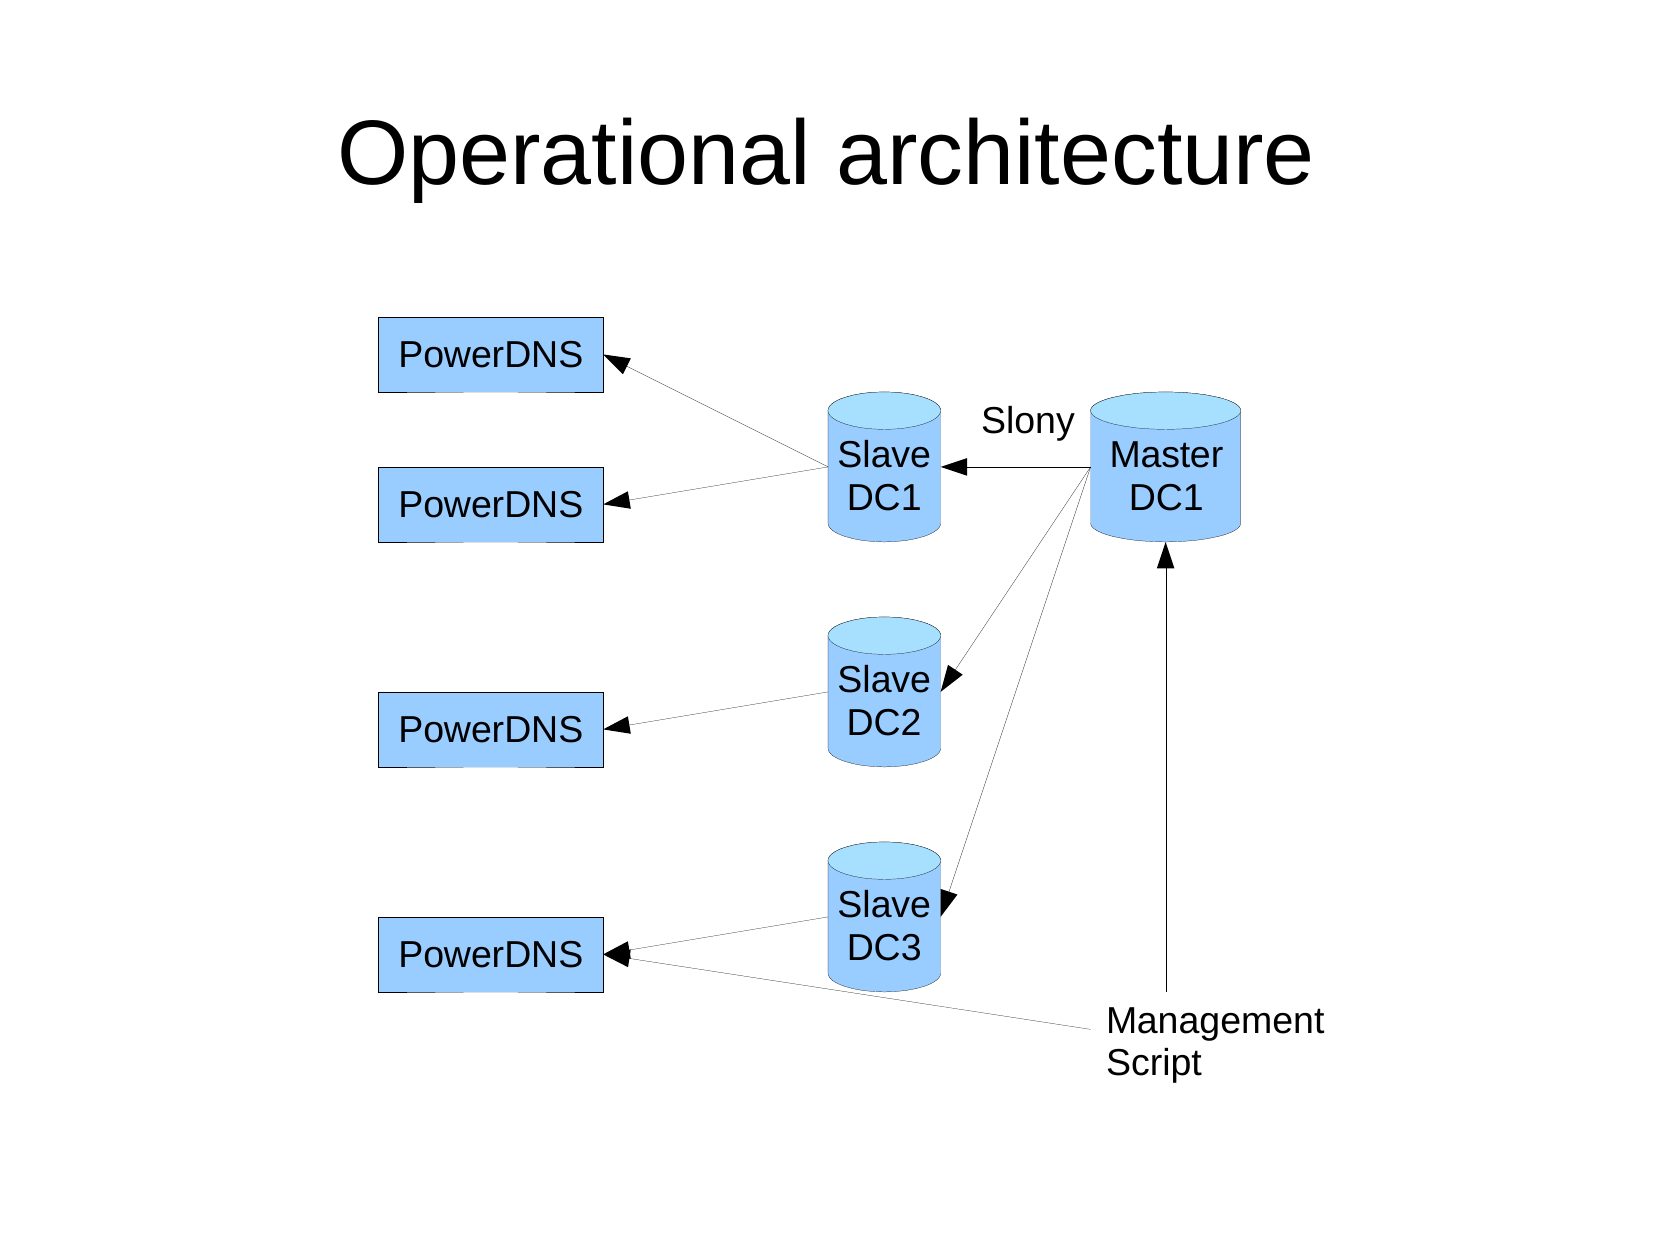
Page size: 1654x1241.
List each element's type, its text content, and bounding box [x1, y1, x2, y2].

title Operational architecture [82, 49, 1571, 257]
chart [82, 290, 1571, 1109]
